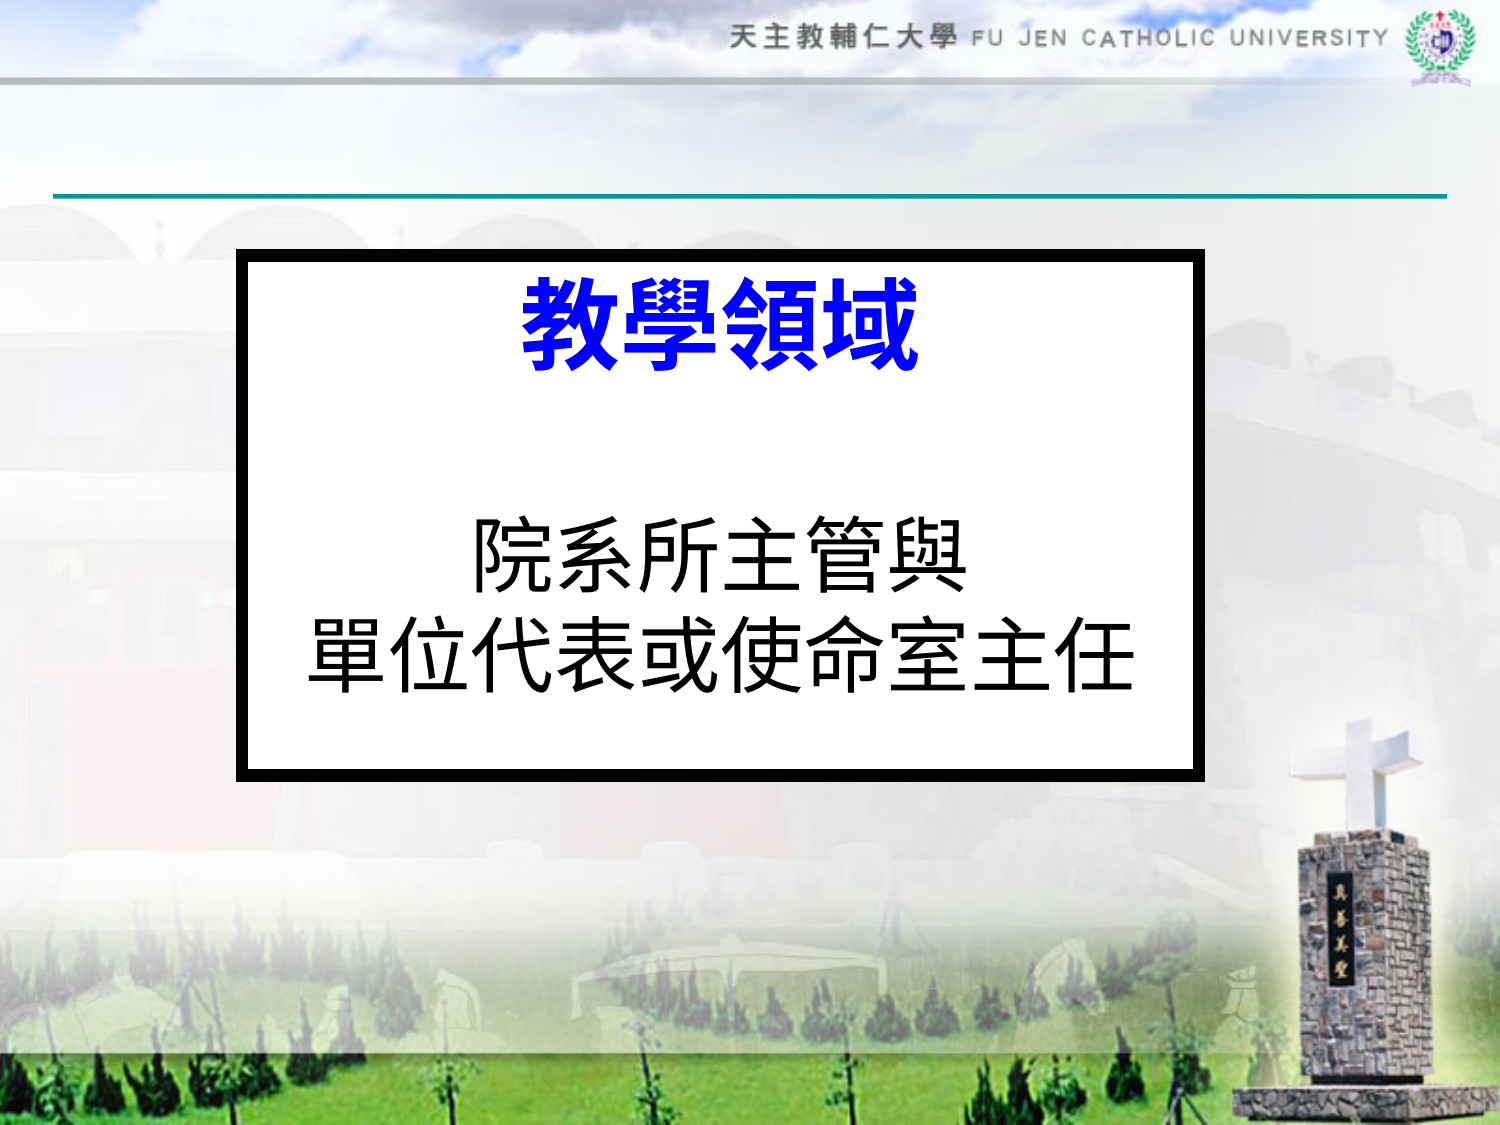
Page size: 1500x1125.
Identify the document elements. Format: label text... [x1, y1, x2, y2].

text_box 教學領域 院系所主管與 單位代表或使命室主任 [242, 255, 1199, 776]
